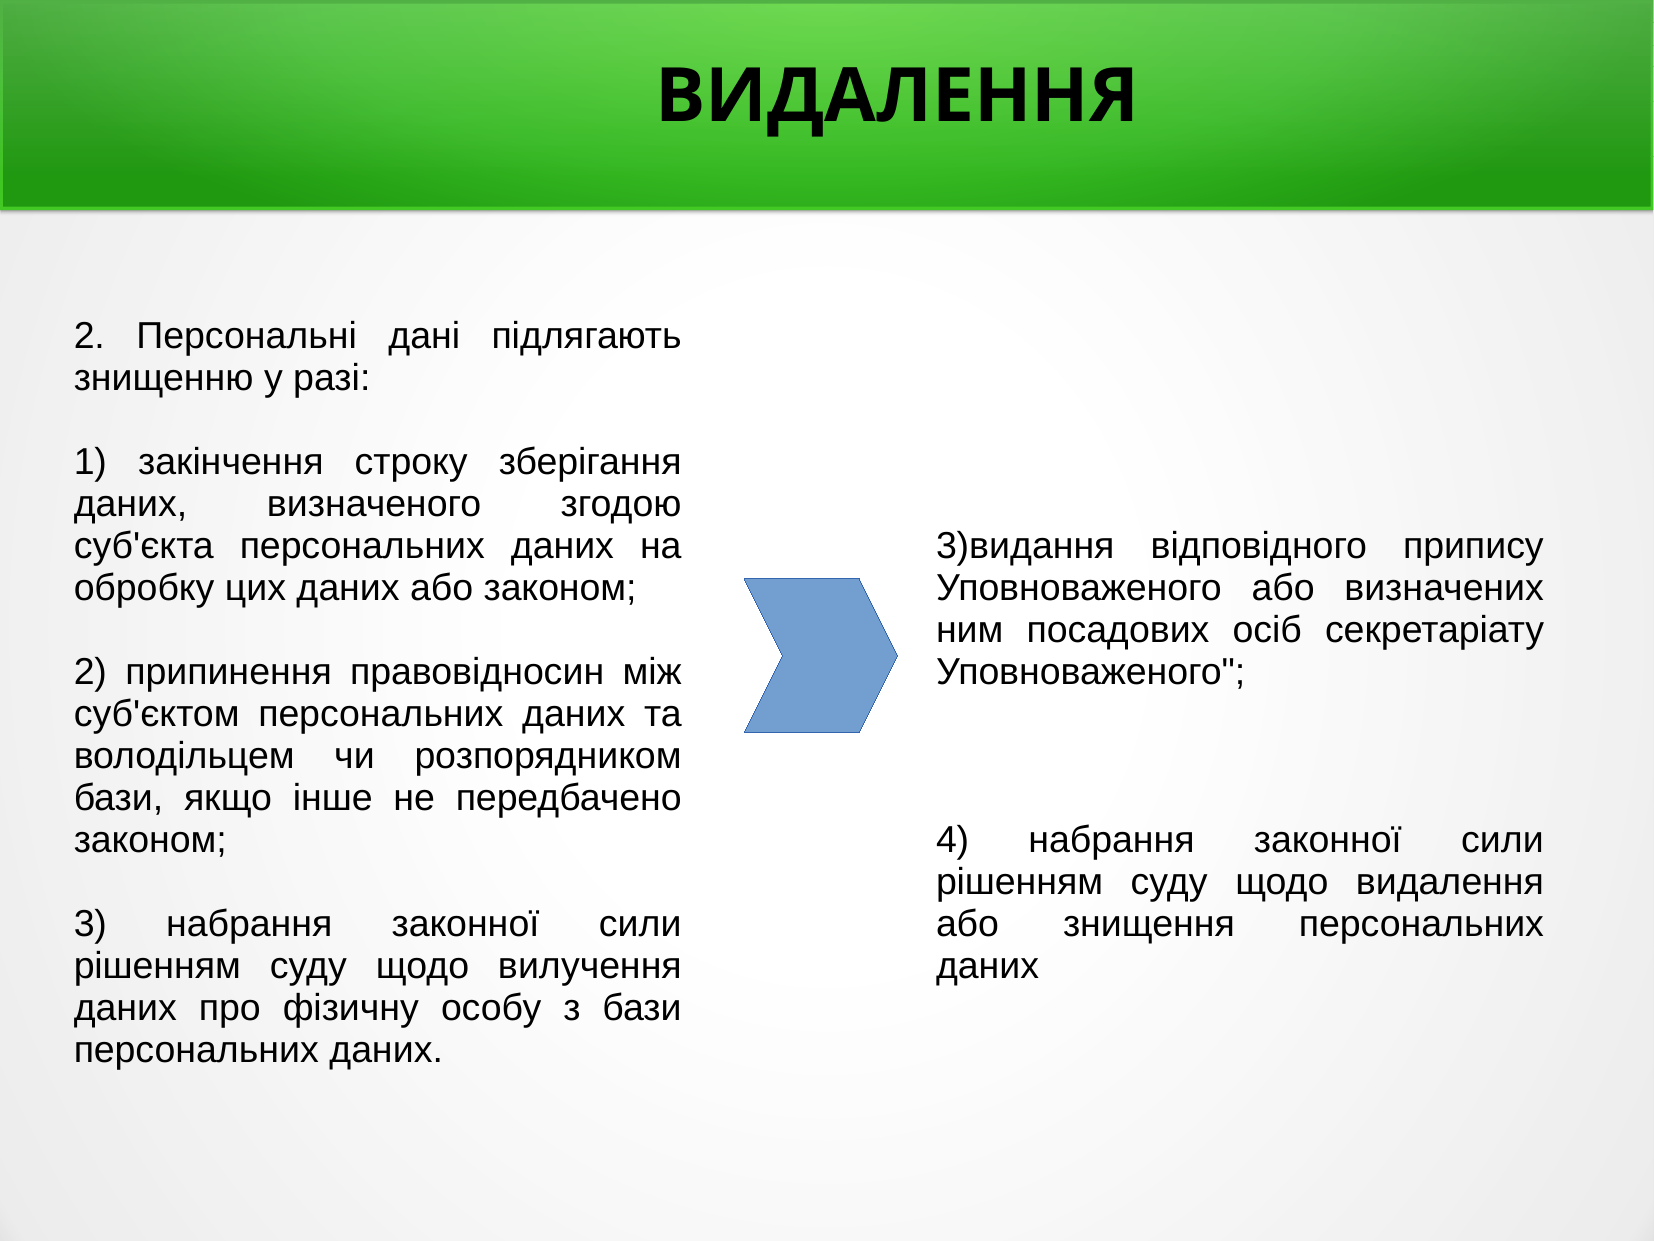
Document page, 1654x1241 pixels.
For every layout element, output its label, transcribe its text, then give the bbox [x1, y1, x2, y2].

text_box ВИДАЛЕННЯ [602, 35, 1193, 150]
text_box [744, 578, 898, 733]
text_box 3)видання відповідного припису Уповноваженого або визначених ним посадових осіб секретаріату Уповноваженого"; 4) набрання законної сили рішенням суду щодо видалення або знищення персональних даних [921, 307, 1560, 1075]
text_box 2. Персональні дані підлягають знищенню у разі: 1) закінчення строку зберігання даних, визначеного згодою суб'єкта персональних даних на обробку цих даних або законом; 2) припинення правовідносин між суб'єктом персональних даних та володільцем чи розпорядником бази, якщо інше не передбачено законом; 3) набрання законної сили рішенням суду щодо вилучення даних про фізичну особу з бази персональних даних. [59, 307, 697, 1078]
